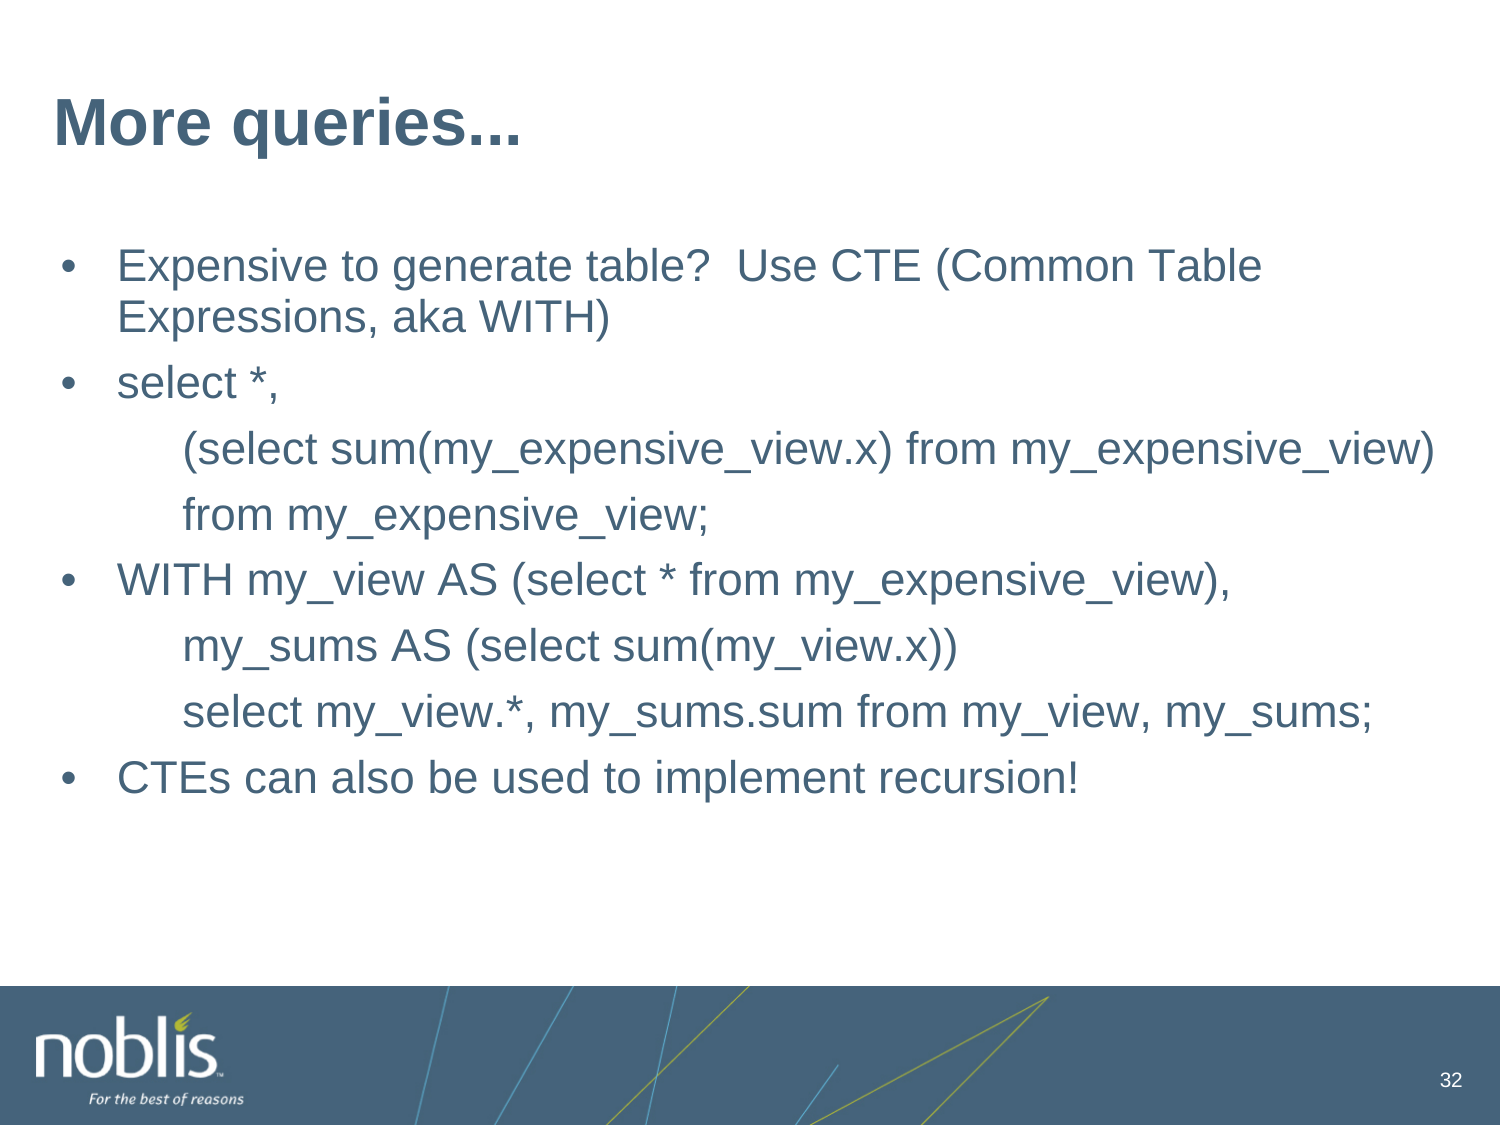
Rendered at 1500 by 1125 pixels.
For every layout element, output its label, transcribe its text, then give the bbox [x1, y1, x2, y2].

picture [0, 986, 1500, 1125]
list Expensive to generate table? Use CTE (Common Table Expressions, aka WITH) select *, (select sum(my_expensive_view.x) from my_expensive_view) from my_expensive_view; WITH my_view AS (select * from my_expensive_view), my_sums AS (select sum(my_view.x)) select my_view.*, my_sums.sum from my_view, my_sums; CTEs can also be used to implement recursion! [60, 239, 1437, 968]
title More queries... [53, 38, 1438, 211]
